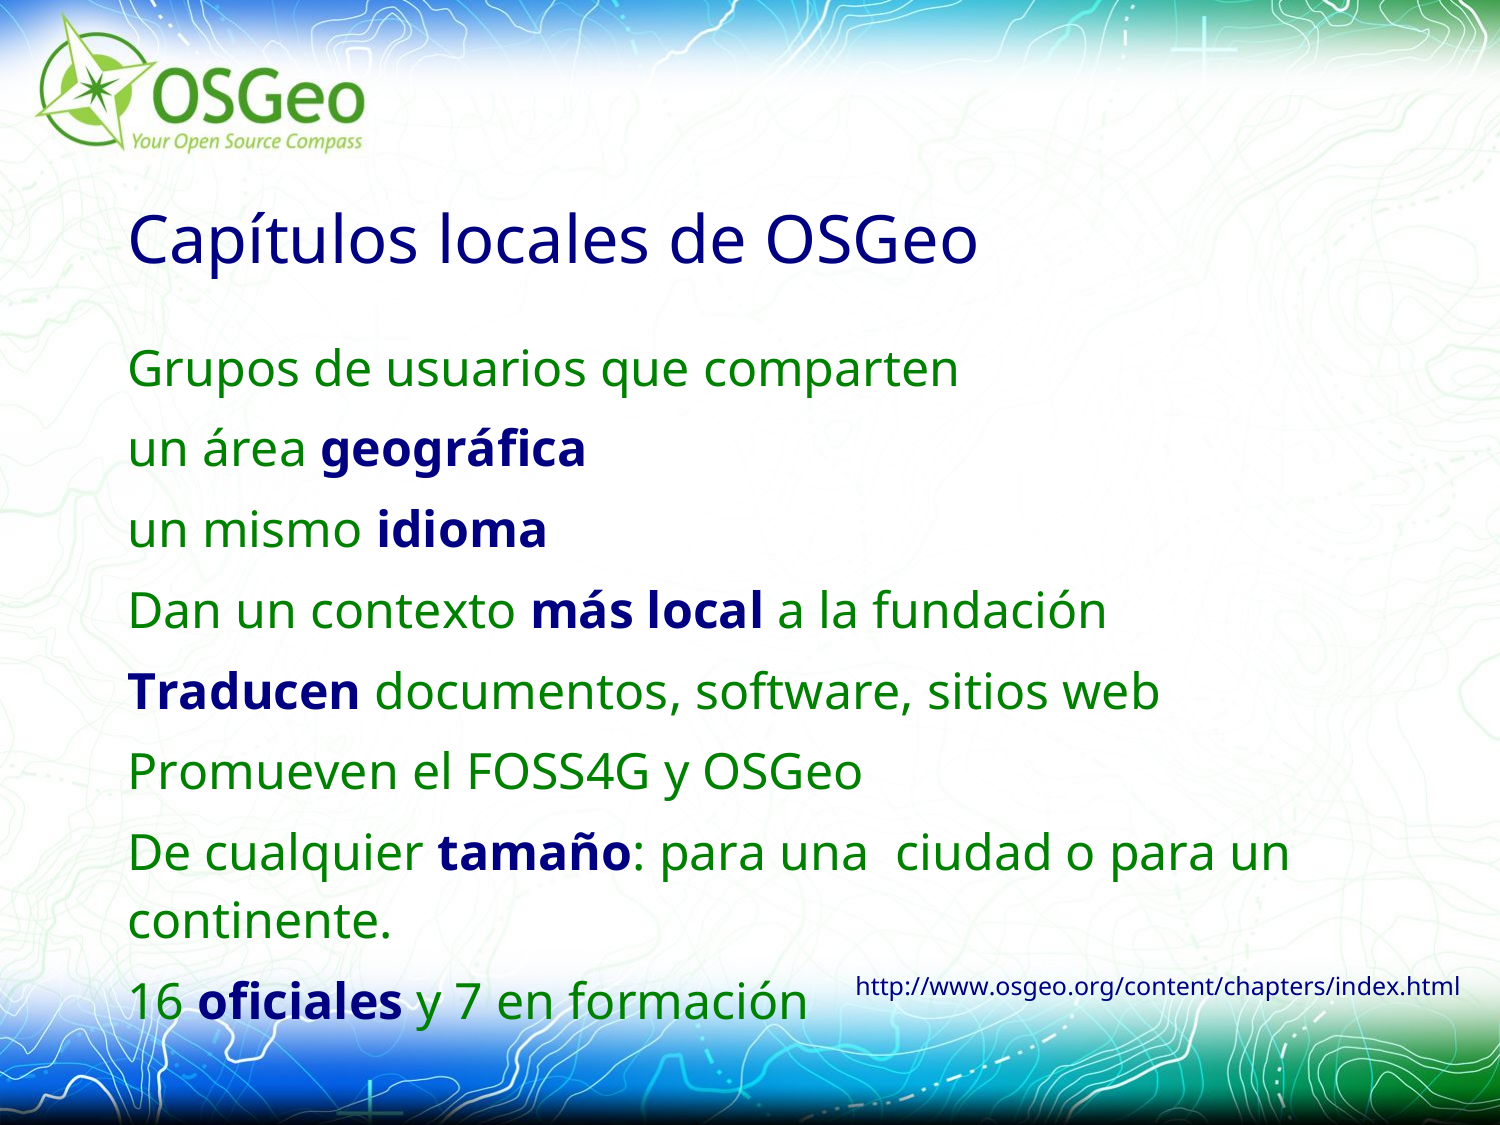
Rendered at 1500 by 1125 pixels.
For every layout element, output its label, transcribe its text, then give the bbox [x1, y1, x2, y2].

text_box http://www.osgeo.org/content/chapters/index.html [797, 962, 1477, 1022]
picture [0, 0, 1500, 1125]
list Grupos de usuarios que comparten un área geográfica un mismo idioma Dan un contexto más local a la fundación Traducen documentos, software, sitios web Promueven el FOSS4G y OSGeo De cualquier tamaño: para una ciudad o para un continente. 16 oficiales y 7 en formación [112, 324, 1388, 975]
title Capítulos locales de OSGeo [112, 179, 1388, 296]
